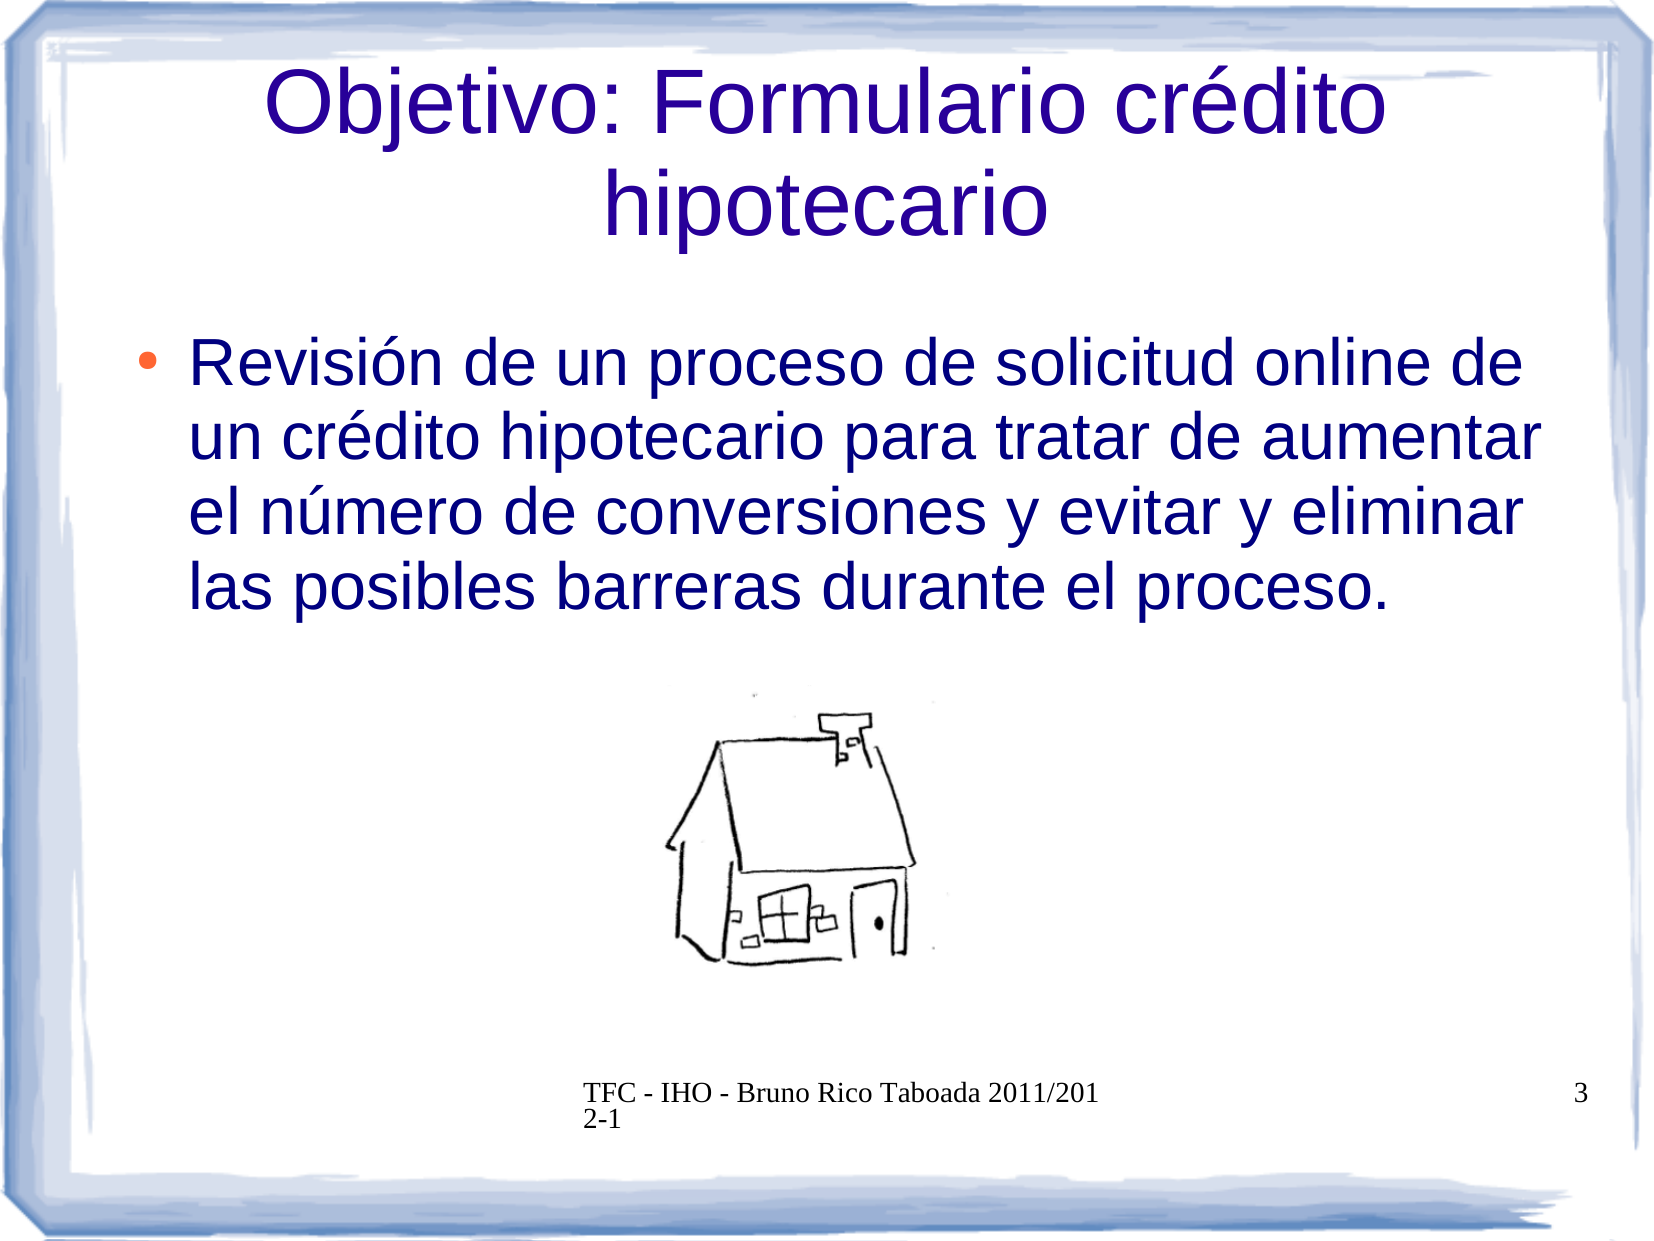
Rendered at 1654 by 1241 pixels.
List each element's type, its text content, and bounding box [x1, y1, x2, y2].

picture [0, 0, 1654, 1241]
title Objetivo: Formulario crédito hipotecario [82, 49, 1571, 257]
list Revisión de un proceso de solicitud online de un crédito hipotecario para tratar de aumentar el número de conversiones y evitar y eliminar las posibles barreras durante el proceso. [118, 324, 1571, 1167]
